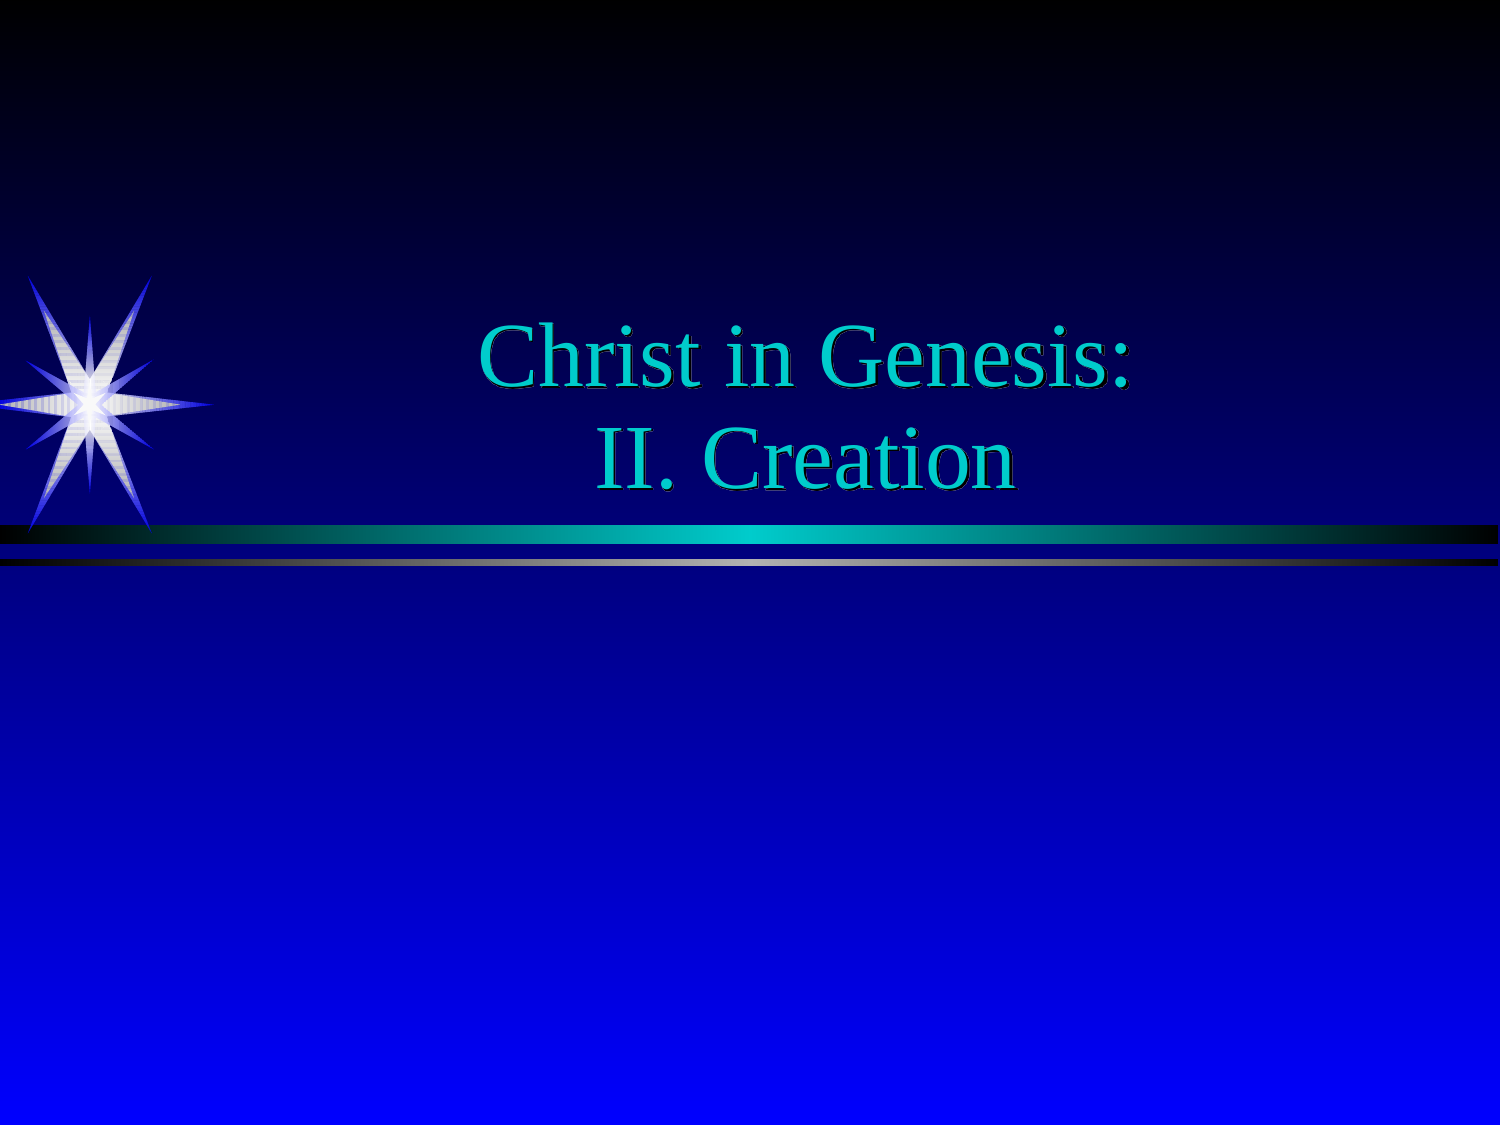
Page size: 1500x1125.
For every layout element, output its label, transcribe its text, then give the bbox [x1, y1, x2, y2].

title Christ in Genesis: II. Creation [112, 297, 1500, 516]
